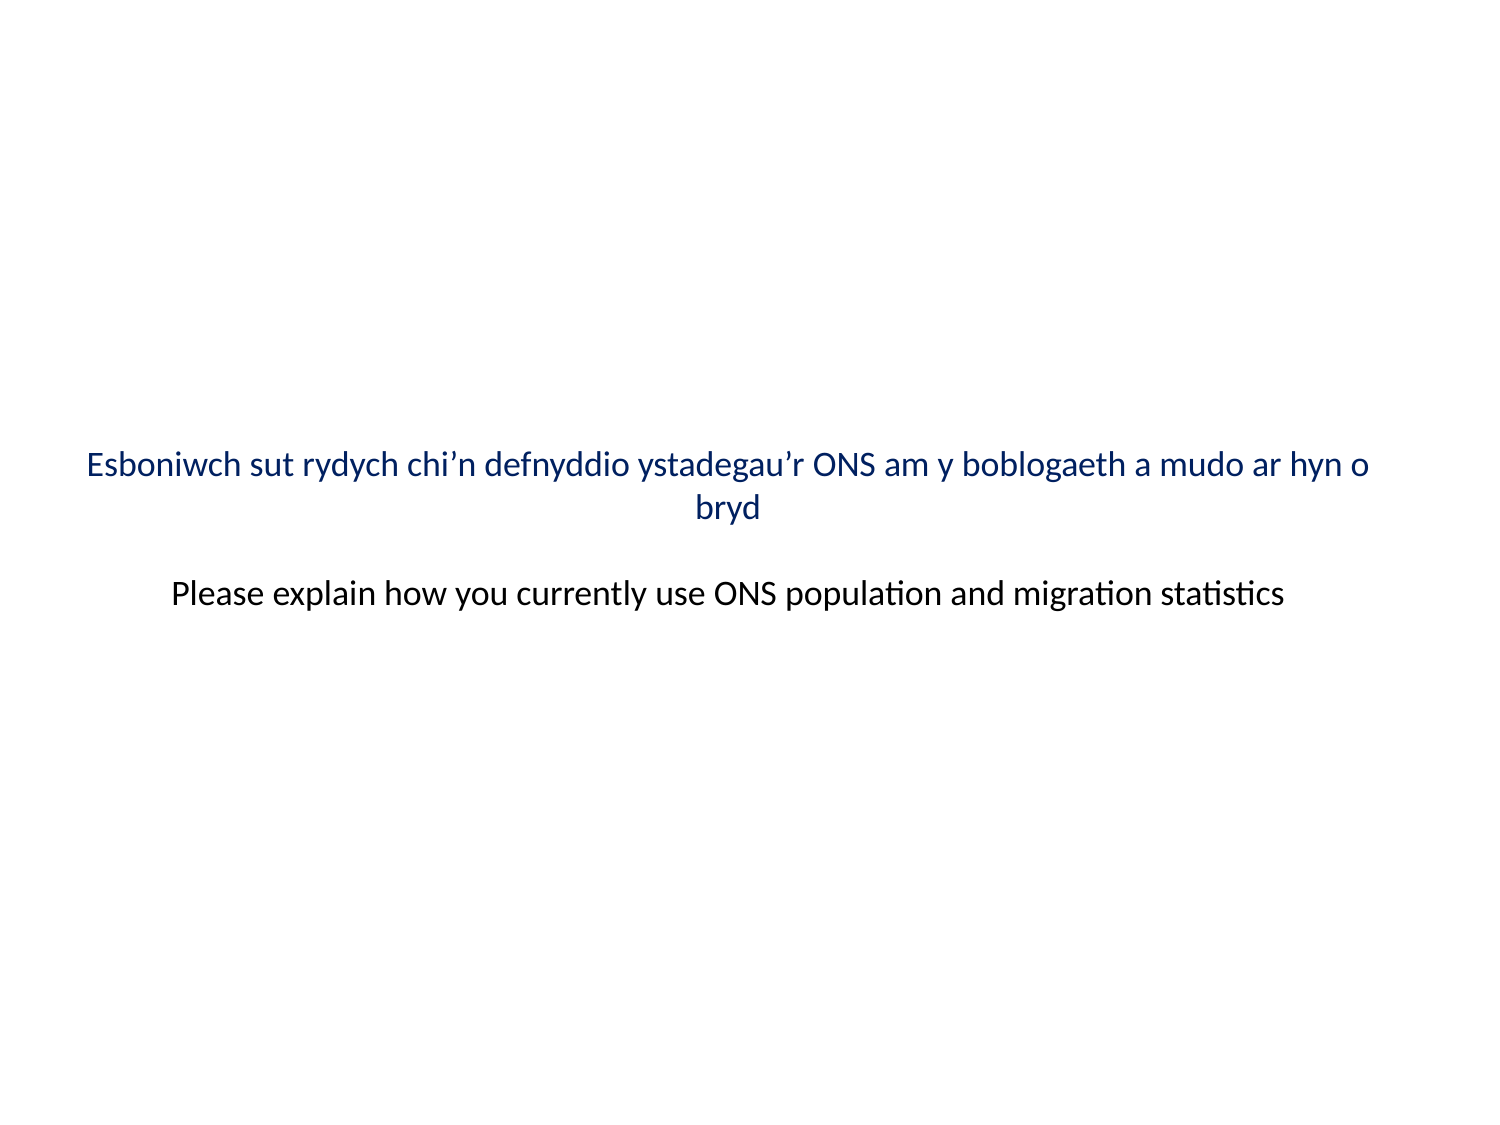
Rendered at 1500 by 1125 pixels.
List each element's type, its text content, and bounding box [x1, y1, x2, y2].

title Esboniwch sut rydych chi’n defnyddio ystadegau’r ONS am y boblogaeth a mudo ar hyn o bryd Please explain how you currently use ONS population and migration statistics [53, 432, 1404, 621]
